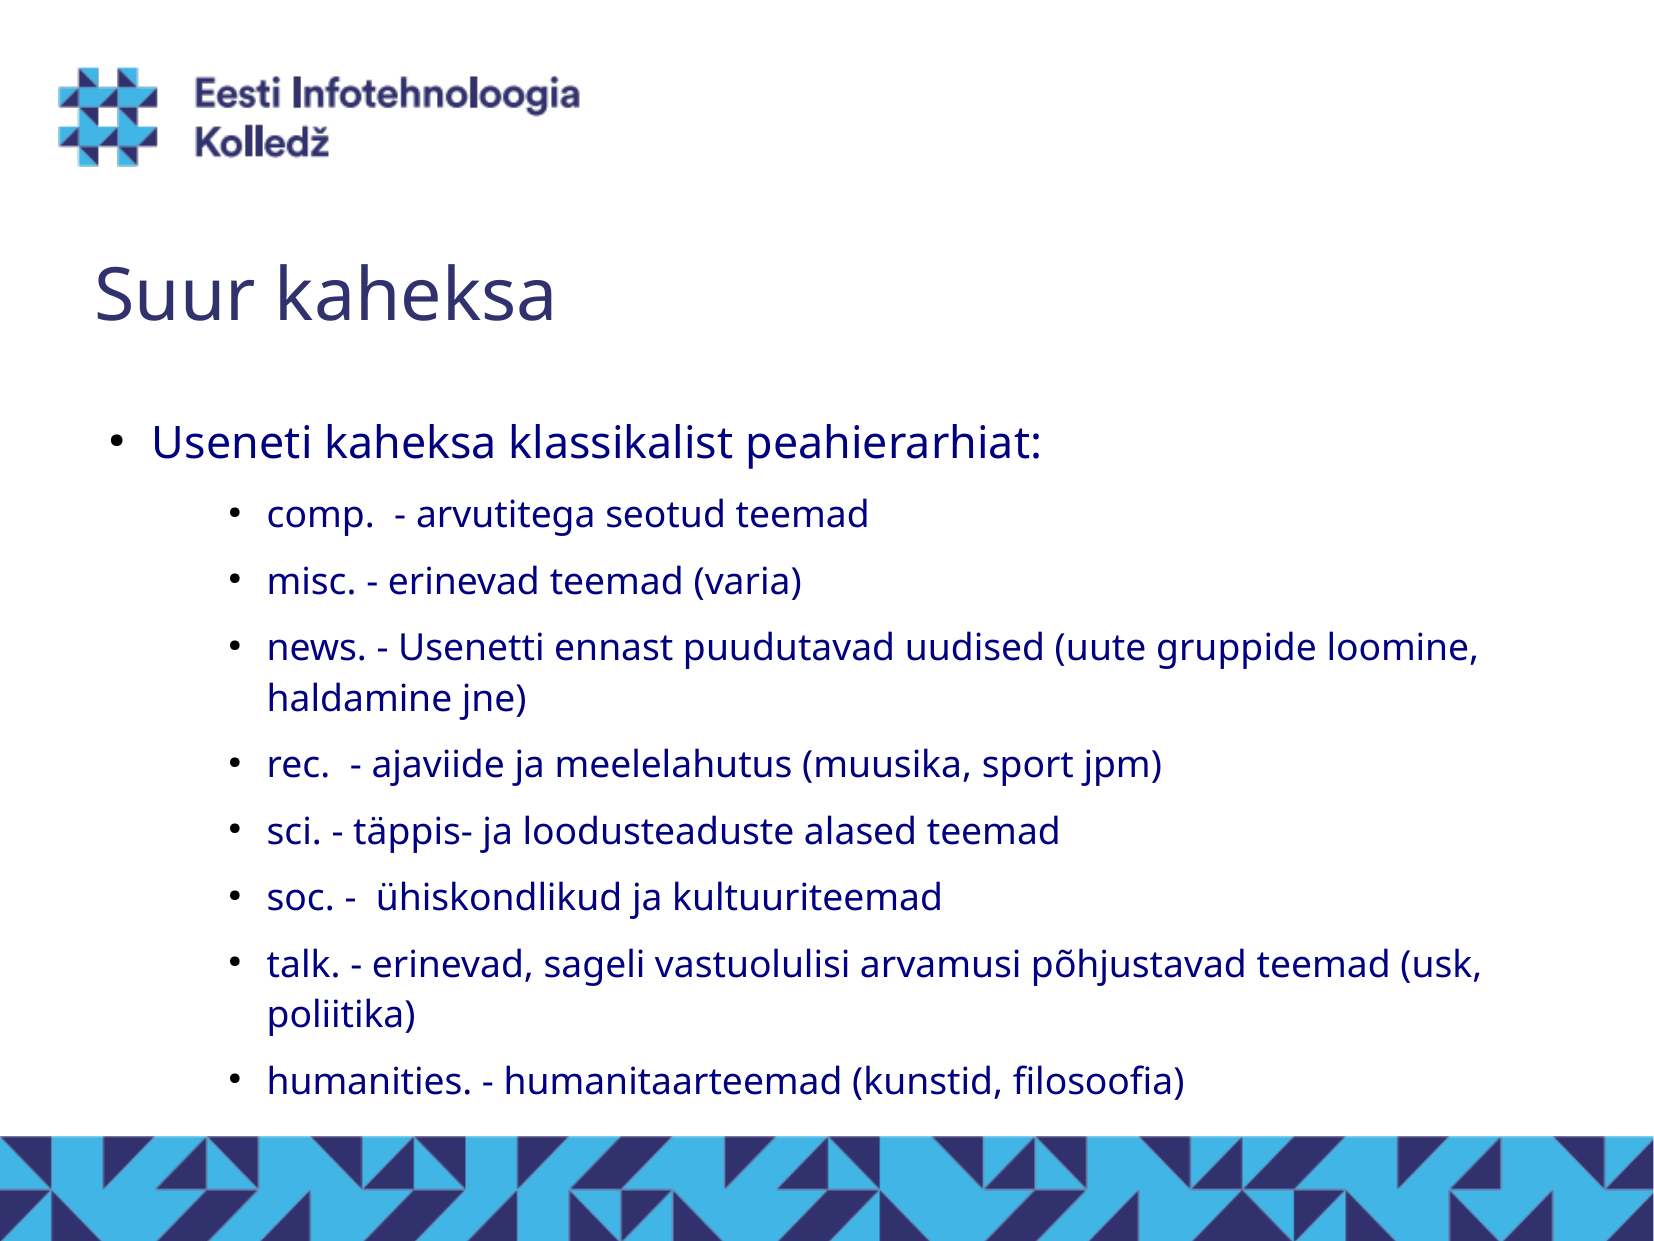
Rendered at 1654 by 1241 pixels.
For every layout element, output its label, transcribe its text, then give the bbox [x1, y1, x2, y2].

title Suur kaheksa [94, 188, 1607, 396]
list Useneti kaheksa klassikalist peahierarhiat: comp. - arvutitega seotud teemad misc. - erinevad teemad (varia) news. - Usenetti ennast puudutavad uudised (uute gruppide loomine, haldamine jne) rec. - ajaviide ja meelelahutus (muusika, sport jpm) sci. - täppis- ja loodusteaduste alased teemad soc. - ühiskondlikud ja kultuuriteemad talk. - erinevad, sageli vastuolulisi arvamusi põhjustavad teemad (usk, poliitika) humanities. - humanitaarteemad (kunstid, filosoofia) [94, 411, 1607, 1111]
